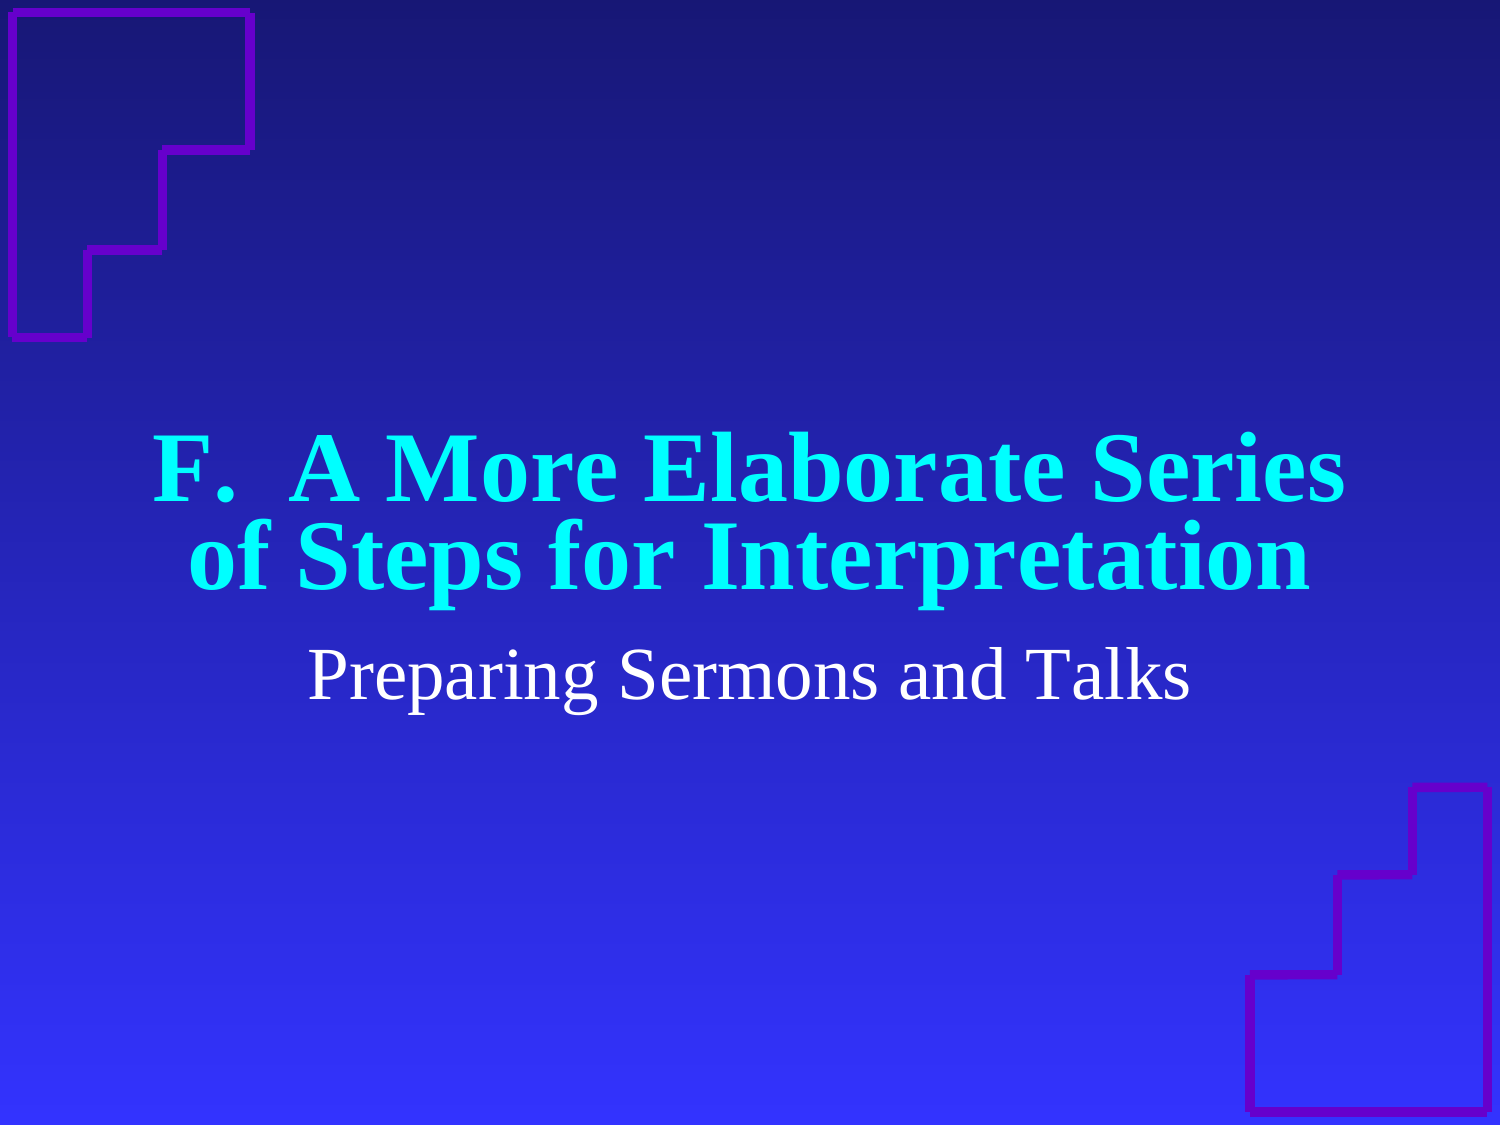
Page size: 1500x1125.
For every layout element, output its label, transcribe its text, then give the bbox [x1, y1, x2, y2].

title F. A More Elaborate Series of Steps for Interpretation [112, 411, 1388, 626]
subtitle Preparing Sermons and Talks [225, 624, 1276, 838]
